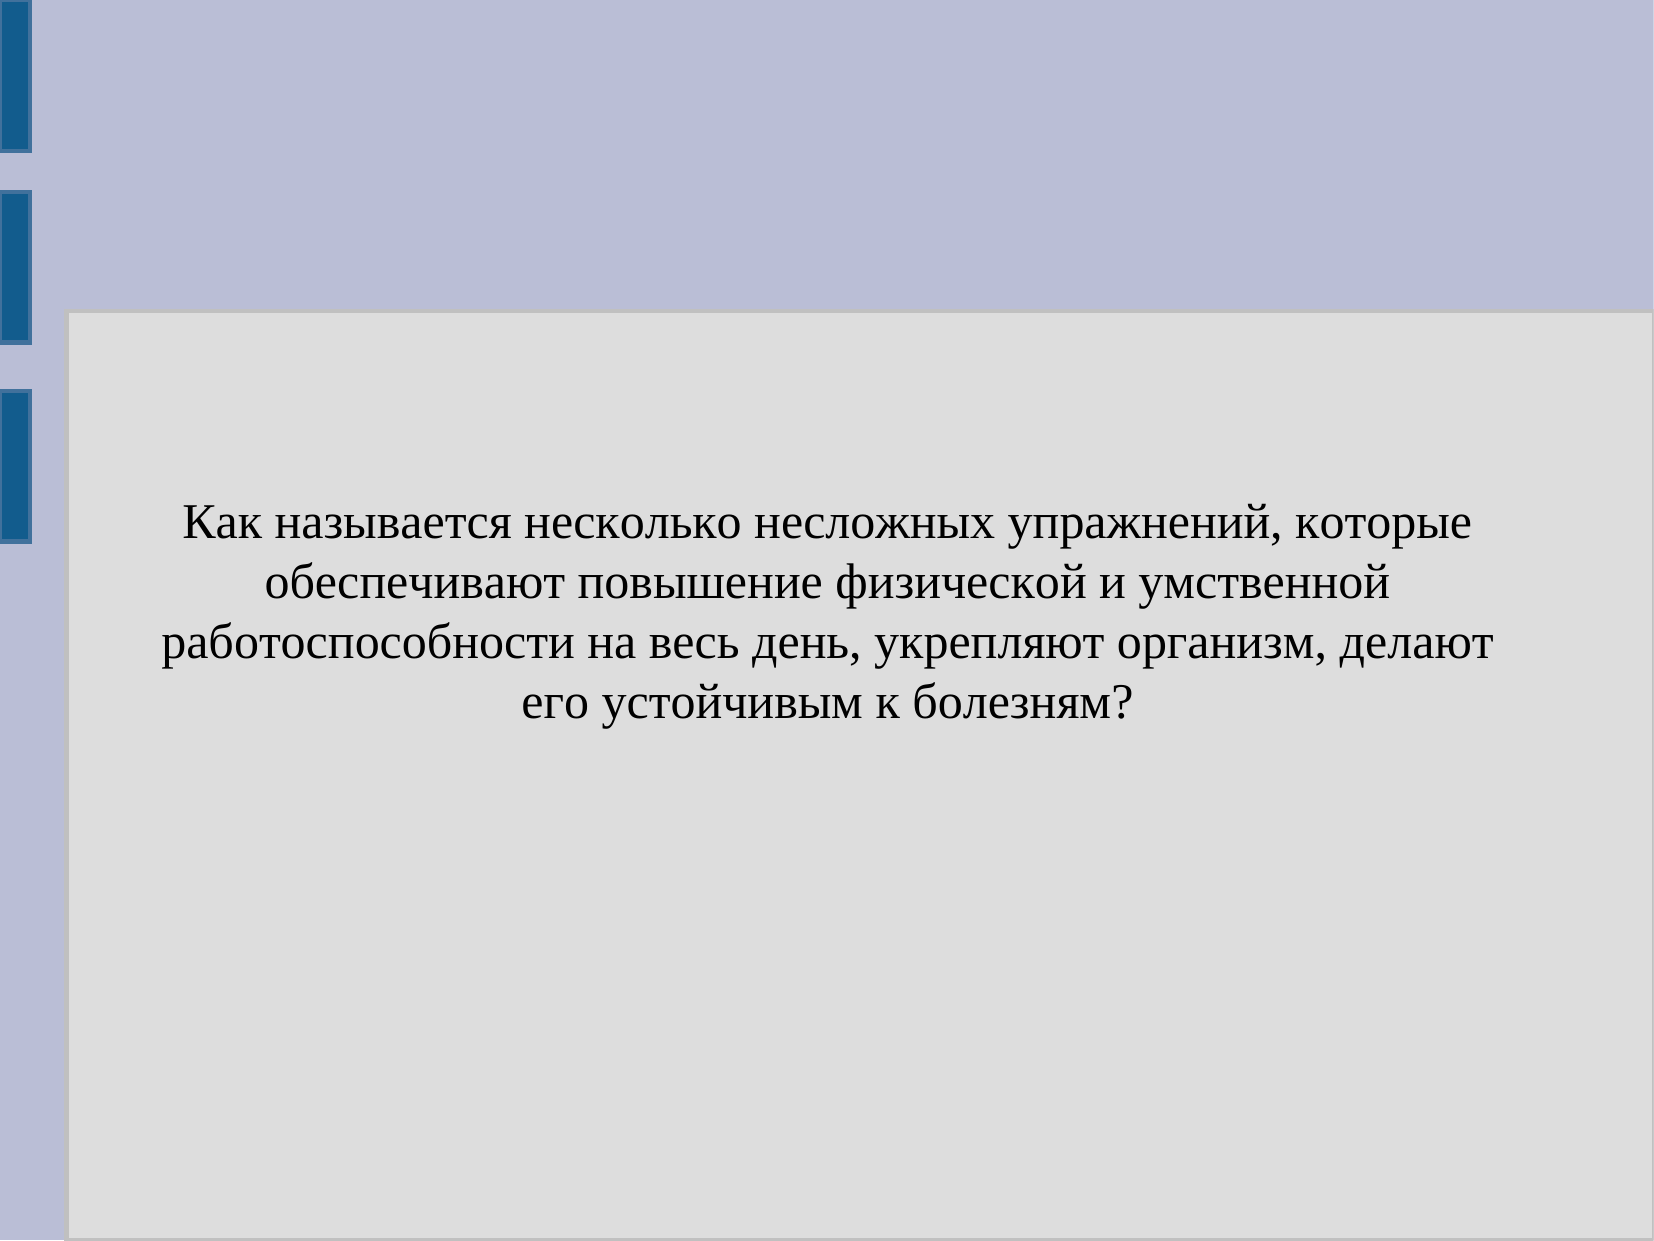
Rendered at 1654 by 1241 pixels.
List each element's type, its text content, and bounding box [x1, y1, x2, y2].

subtitle Как называется несколько несложных упражнений, которые обеспечивают повышение физической и умственной работоспособности на весь день, укрепляют организм, делают его устойчивым к болезням? [121, 91, 1534, 1127]
